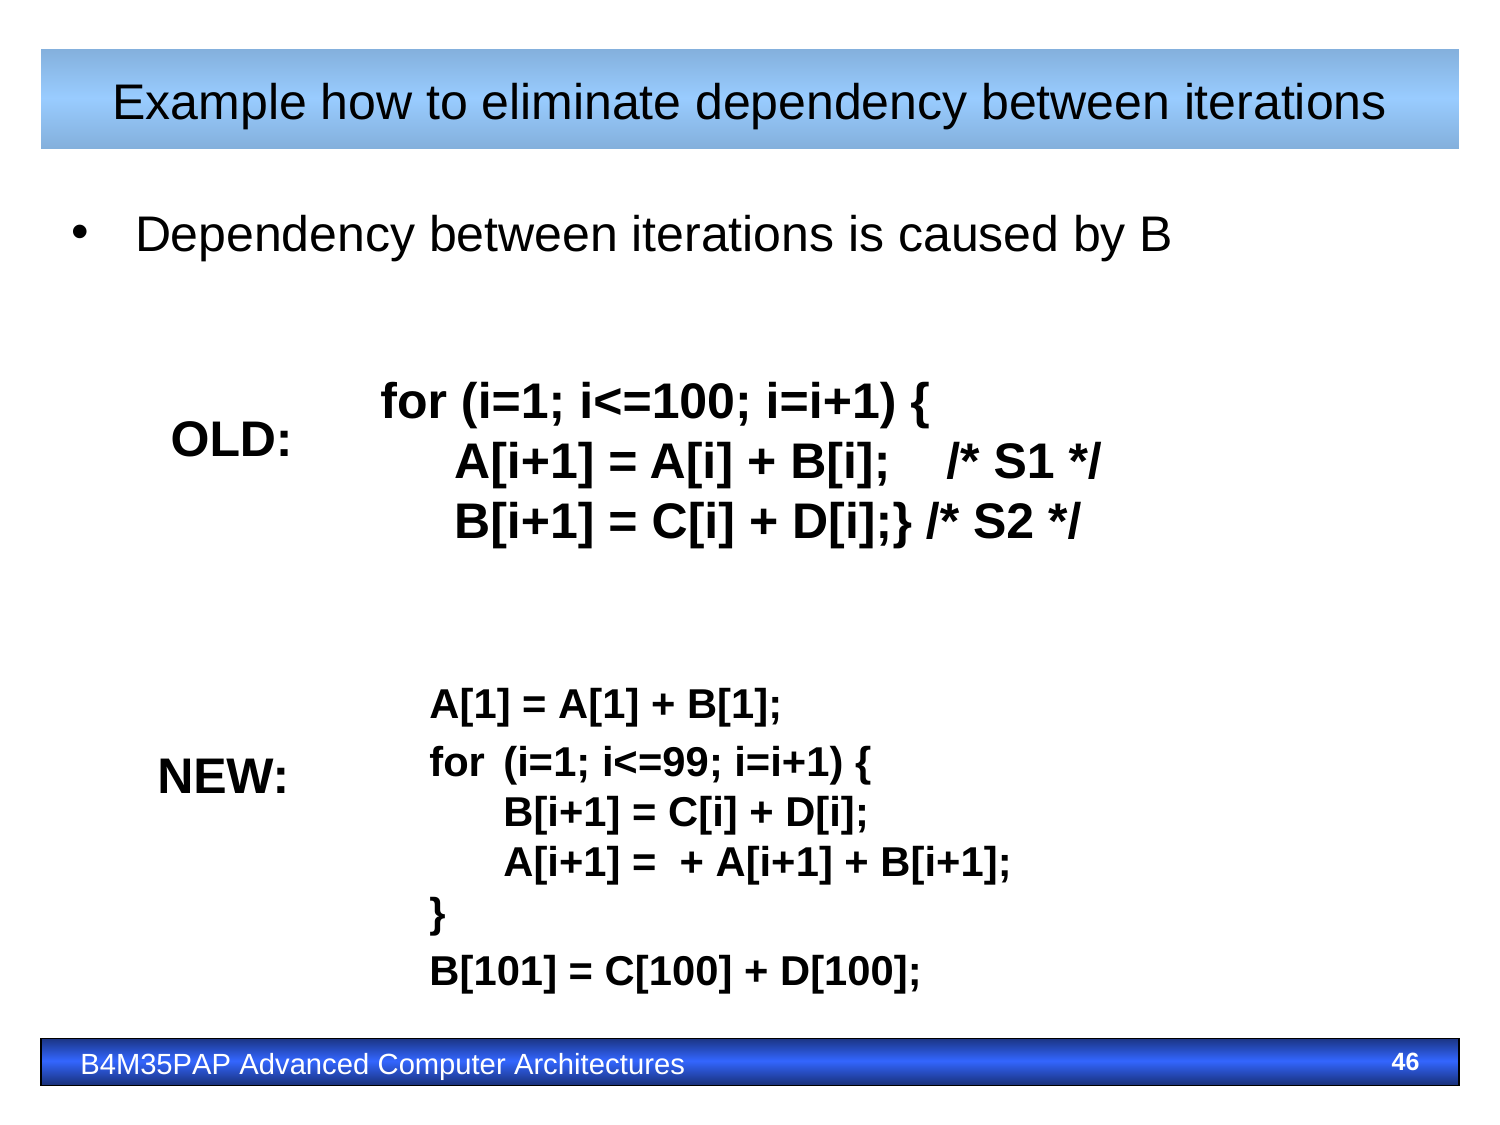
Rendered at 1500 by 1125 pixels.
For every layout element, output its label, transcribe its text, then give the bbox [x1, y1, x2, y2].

title Example how to eliminate dependency between iterations [41, 50, 1459, 149]
text_box OLD: [155, 398, 308, 474]
list A[1] = A[1] + B[1]; for (i=1; i<=99; i=i+1) { B[i+1] = C[i] + D[i]; A[i+1] = + A[i+1] + B[i+1]; } B[101] = C[100] + D[100]; [358, 611, 1421, 987]
text_box for (i=1; i<=100; i=i+1) { A[i+1] = A[i] + B[i]; /* S1 */ B[i+1] = C[i] + D[i];} /* S2 */ [365, 361, 1118, 617]
text_box Dependency between iterations is caused by B [56, 194, 1189, 270]
text_box NEW: [142, 736, 305, 812]
